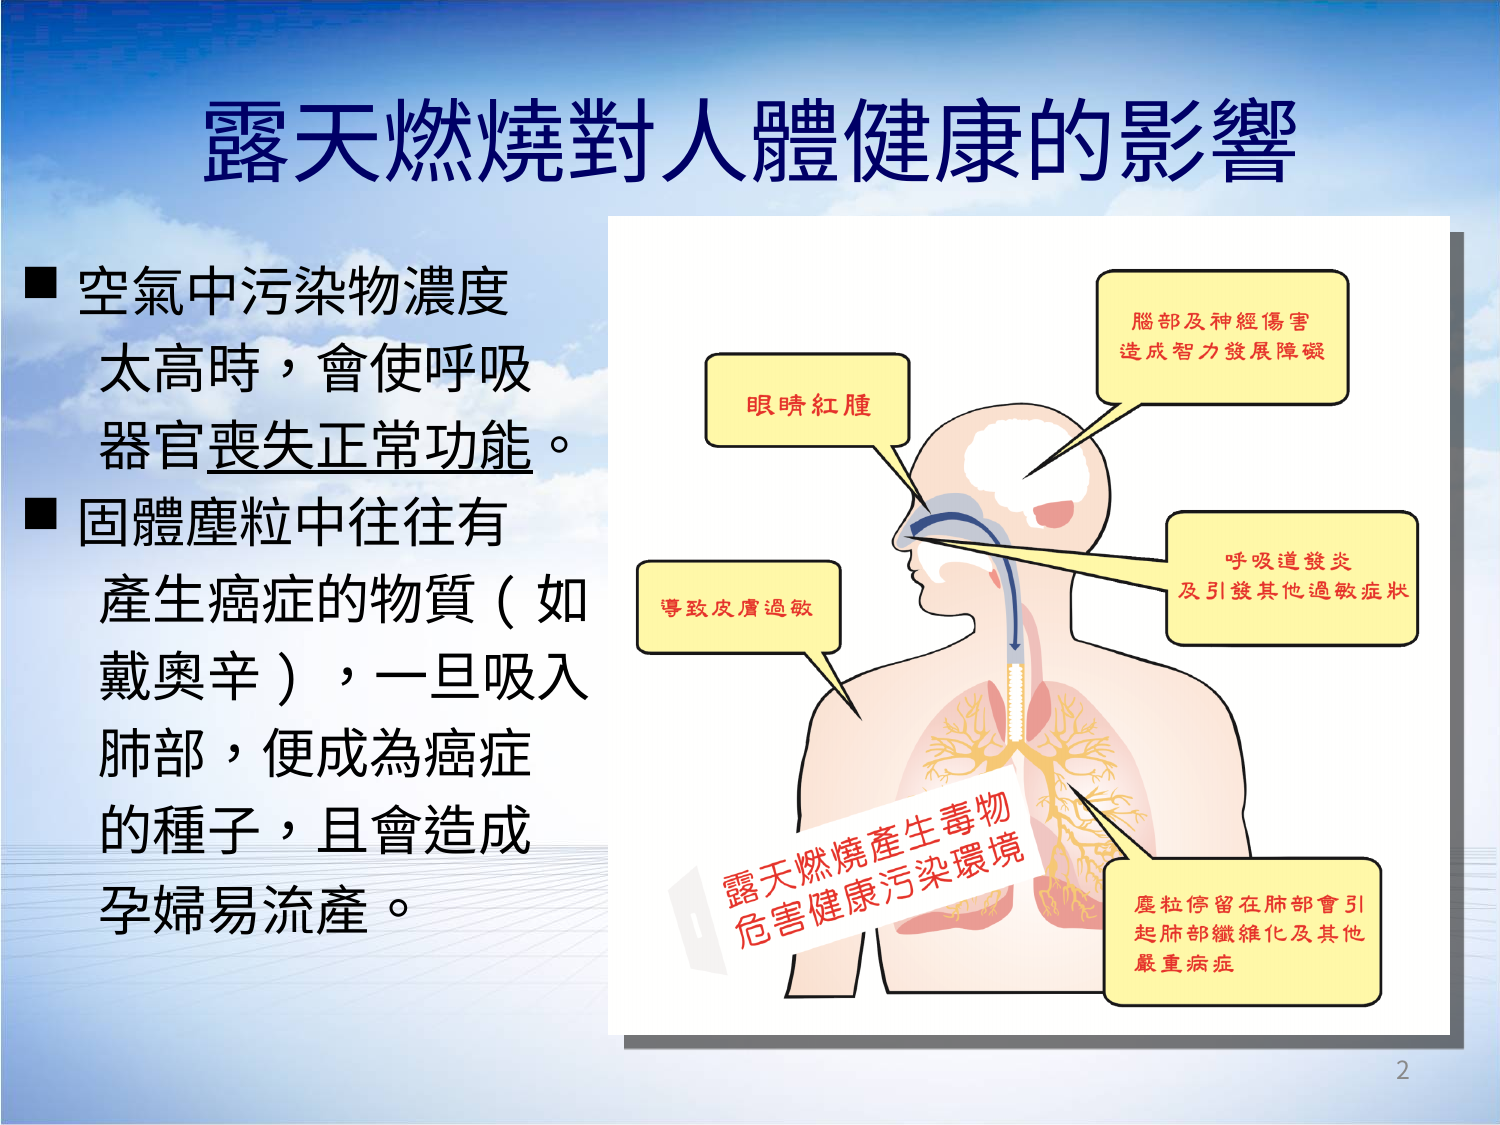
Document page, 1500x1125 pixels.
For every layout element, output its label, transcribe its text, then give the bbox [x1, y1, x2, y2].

picture [0, 0, 1500, 1125]
title 露天燃燒對人體健康的影響 [75, 45, 1426, 233]
list 空氣中污染物濃度 太高時，會使呼吸 器官喪失正常功能。 固體塵粒中往往有 產生癌症的物質(如 戴奧辛)，一旦吸入 肺部，便成為癌症 的種子，且會造成 孕婦易流產。 [5, 262, 608, 1005]
text_box <編號> [1074, 1051, 1426, 1103]
